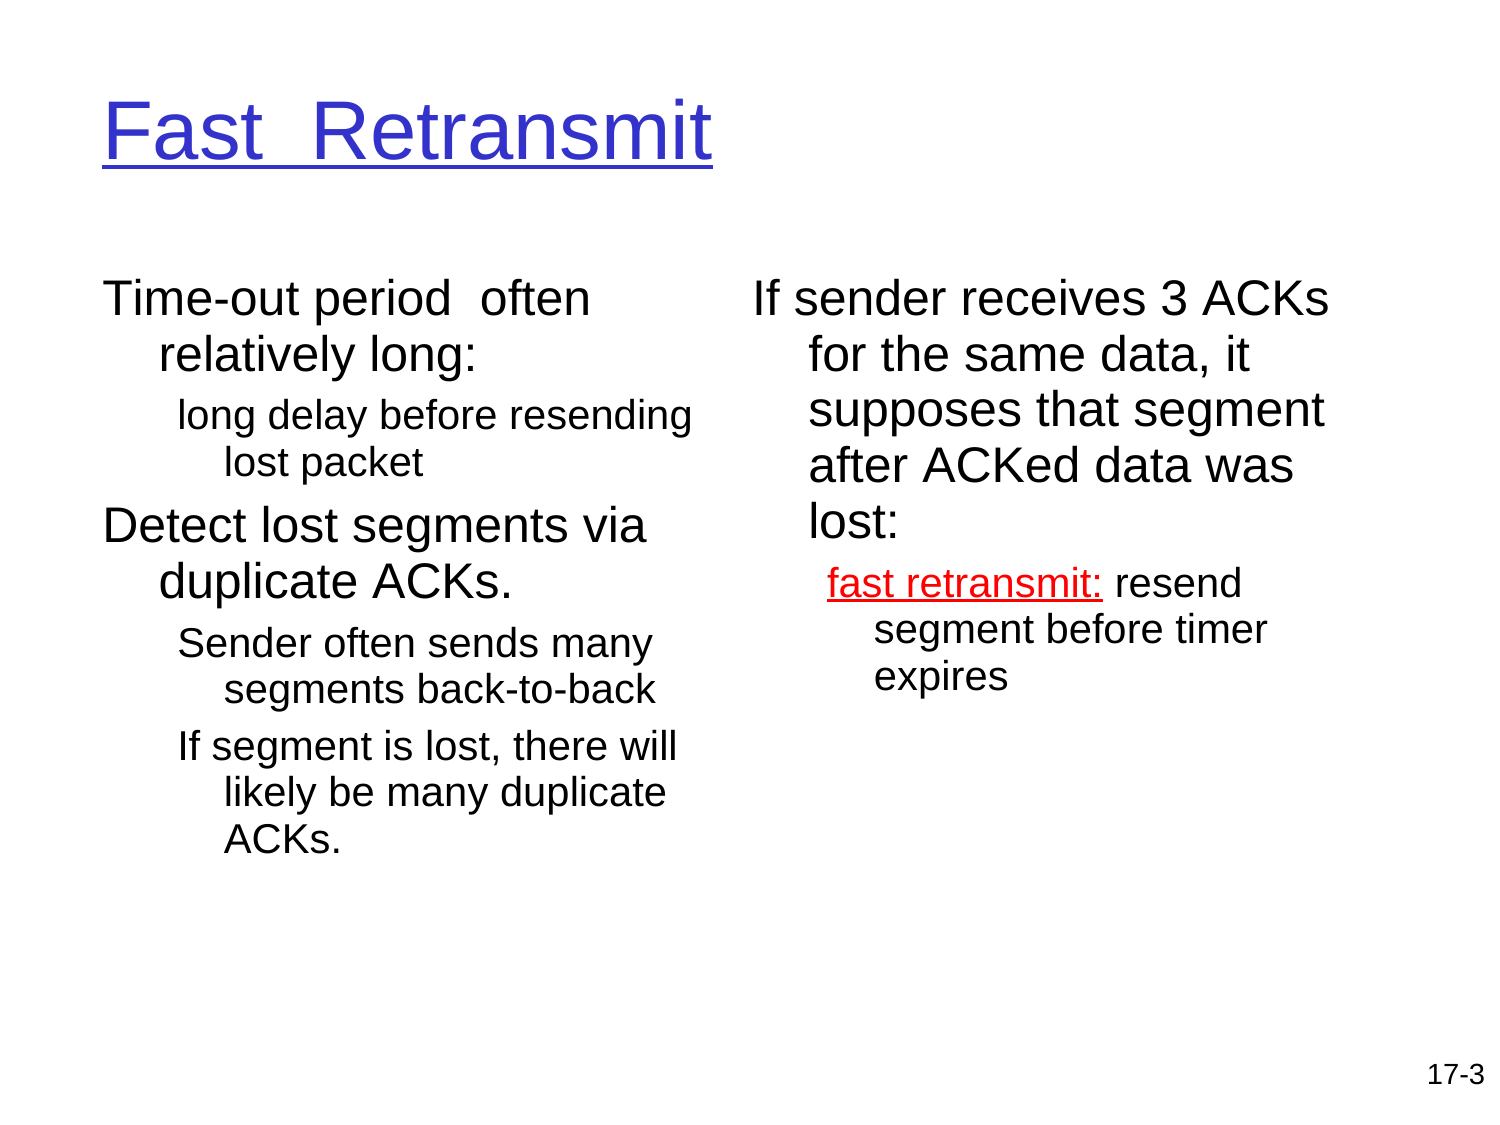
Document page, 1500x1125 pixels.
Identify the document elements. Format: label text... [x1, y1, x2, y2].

title Fast Retransmit [87, 37, 1363, 225]
list Time-out period often relatively long: long delay before resending lost packet Detect lost segments via duplicate ACKs. Sender often sends many segments back-to-back If segment is lost, there will likely be many duplicate ACKs. [87, 262, 713, 1031]
list If sender receives 3 ACKs for the same data, it supposes that segment after ACKed data was lost: fast retransmit: resend segment before timer expires [737, 262, 1388, 1026]
